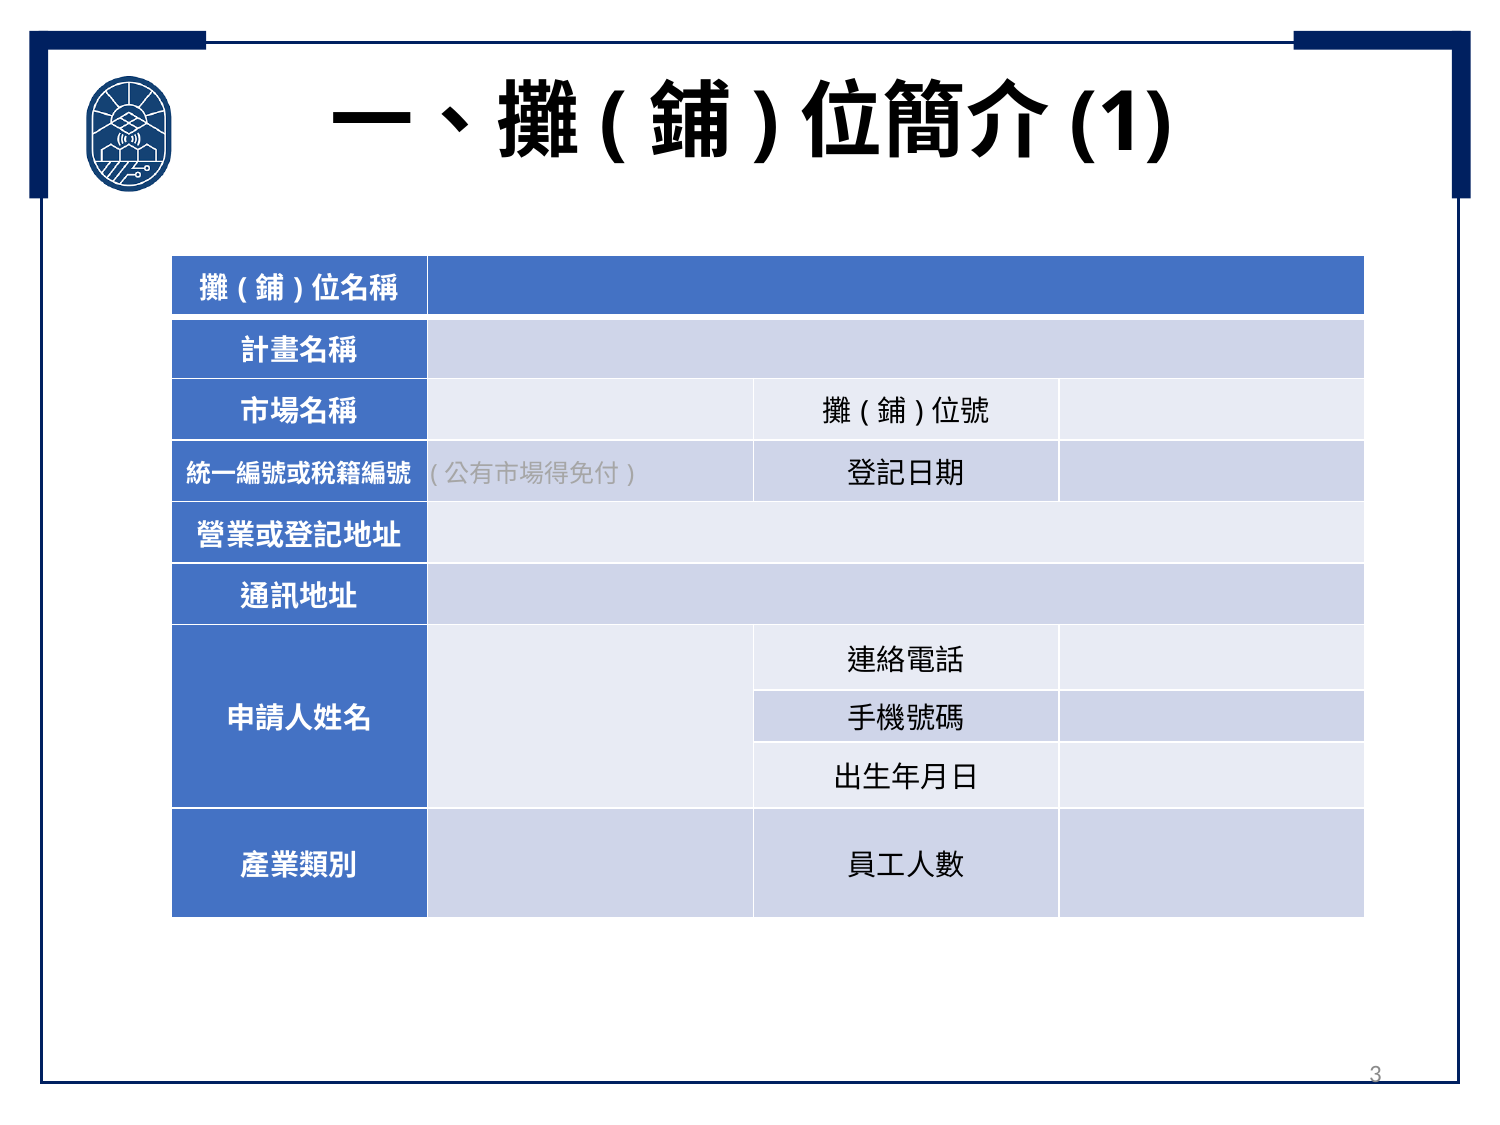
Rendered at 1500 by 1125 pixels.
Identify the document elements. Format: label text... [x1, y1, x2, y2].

table_header 攤(鋪)位名稱 [172, 256, 427, 314]
table_cell 統一編號或稅籍編號 [172, 441, 427, 501]
table_cell [1060, 691, 1364, 741]
table_cell 市場名稱 [172, 379, 427, 439]
table_cell 計畫名稱 [172, 320, 427, 378]
table_header [428, 256, 1364, 314]
table_cell 產業類別 [172, 809, 427, 917]
table_cell [428, 809, 753, 917]
picture [50, 55, 207, 212]
table_cell [428, 502, 1364, 562]
slide_number <編號> [1059, 1042, 1397, 1103]
table_cell [1060, 379, 1364, 439]
table_cell 通訊地址 [172, 564, 427, 624]
table_cell 攤(鋪)位號 [754, 379, 1058, 439]
table_cell 員工人數 [754, 809, 1058, 917]
table_cell [428, 625, 753, 807]
table_cell [1060, 441, 1364, 501]
table_cell [428, 320, 1364, 378]
table_cell 申請人姓名 [172, 625, 427, 807]
table_cell 出生年月日 [754, 743, 1058, 807]
table_cell [428, 564, 1364, 624]
table_cell [428, 379, 753, 439]
table_cell 登記日期 [754, 441, 1058, 501]
table_cell [1060, 809, 1364, 917]
table_cell (公有市場得免付) [428, 441, 753, 501]
table_cell 營業或登記地址 [172, 502, 427, 562]
table_cell [1060, 743, 1364, 807]
table_cell 連絡電話 [754, 625, 1058, 689]
table_cell 手機號碼 [754, 691, 1058, 741]
text_box 一、攤(鋪)位簡介(1) [76, 41, 1427, 193]
table_cell [1060, 625, 1364, 689]
